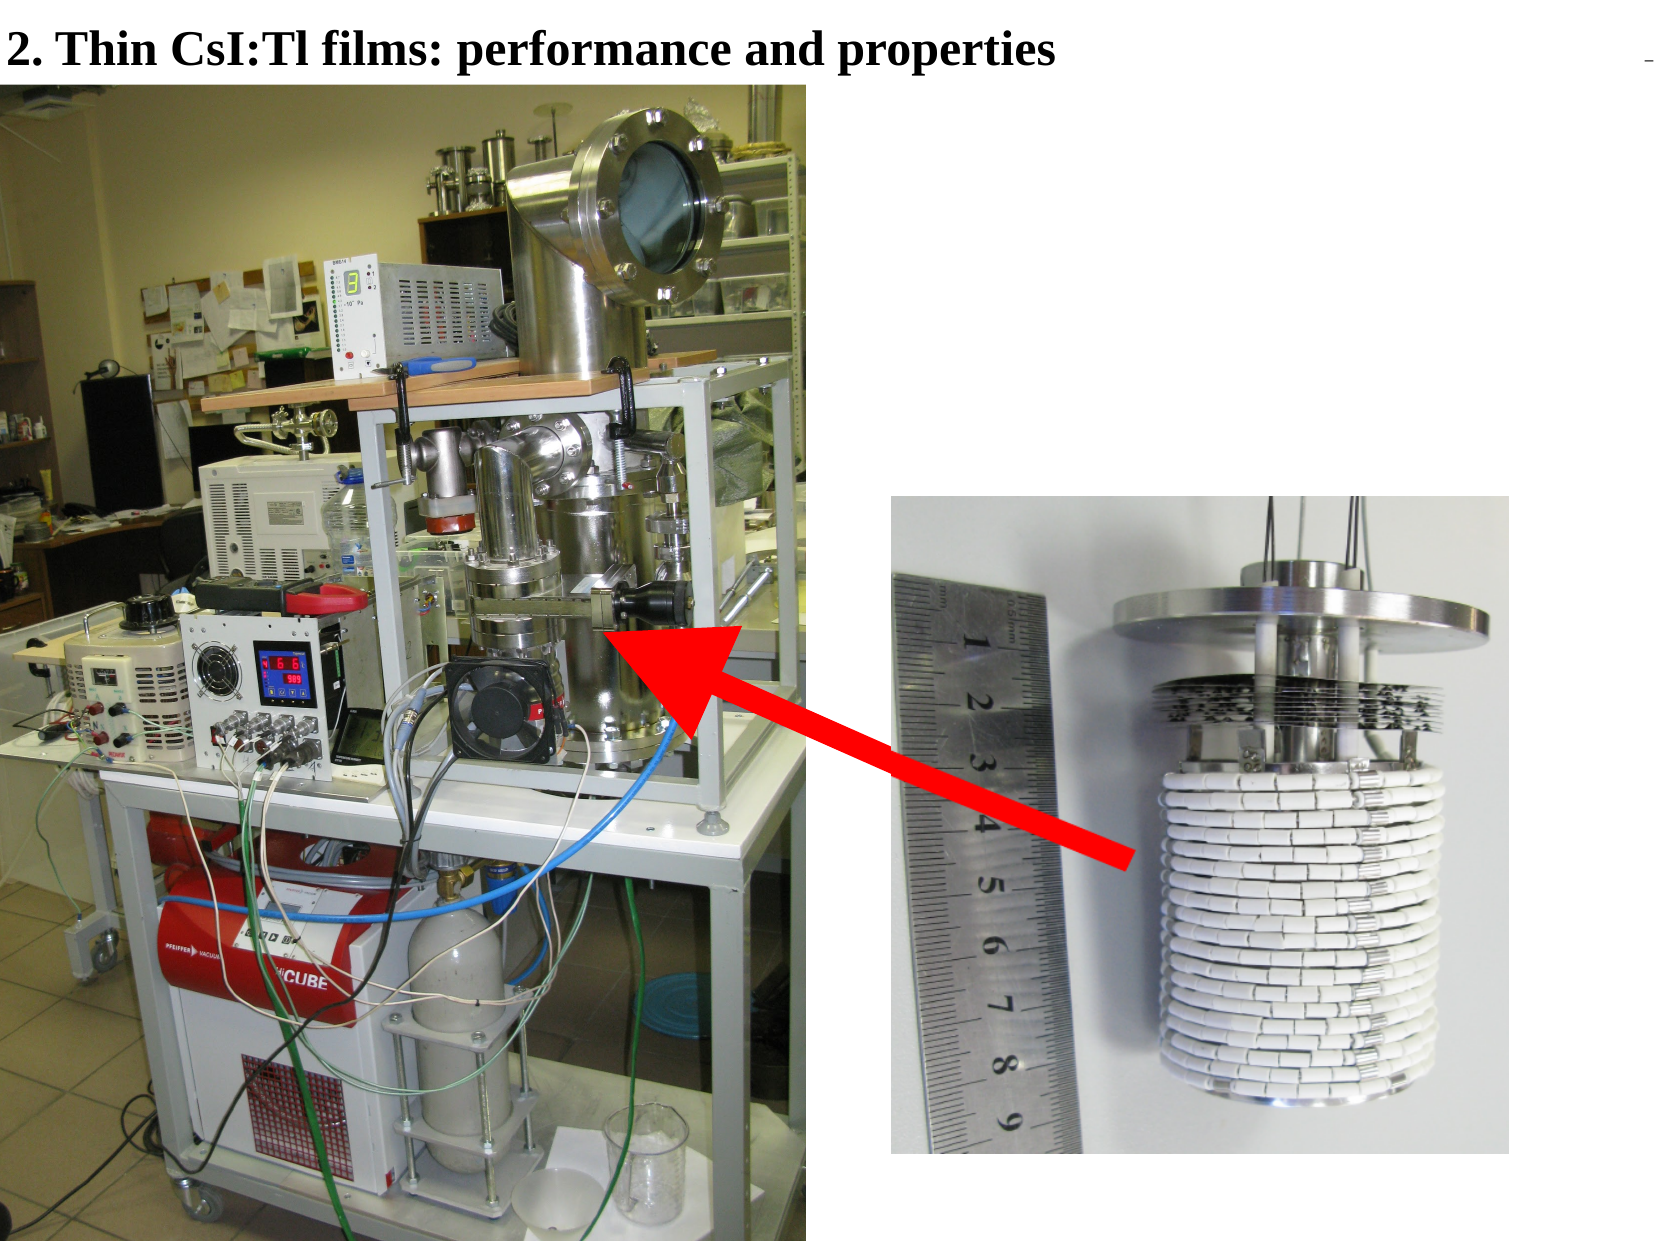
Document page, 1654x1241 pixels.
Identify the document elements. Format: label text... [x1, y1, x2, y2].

text_box 2. Thin CsI:Tl films: performance and properties [0, 0, 1645, 85]
picture [891, 496, 1509, 1154]
picture [0, 85, 806, 1241]
